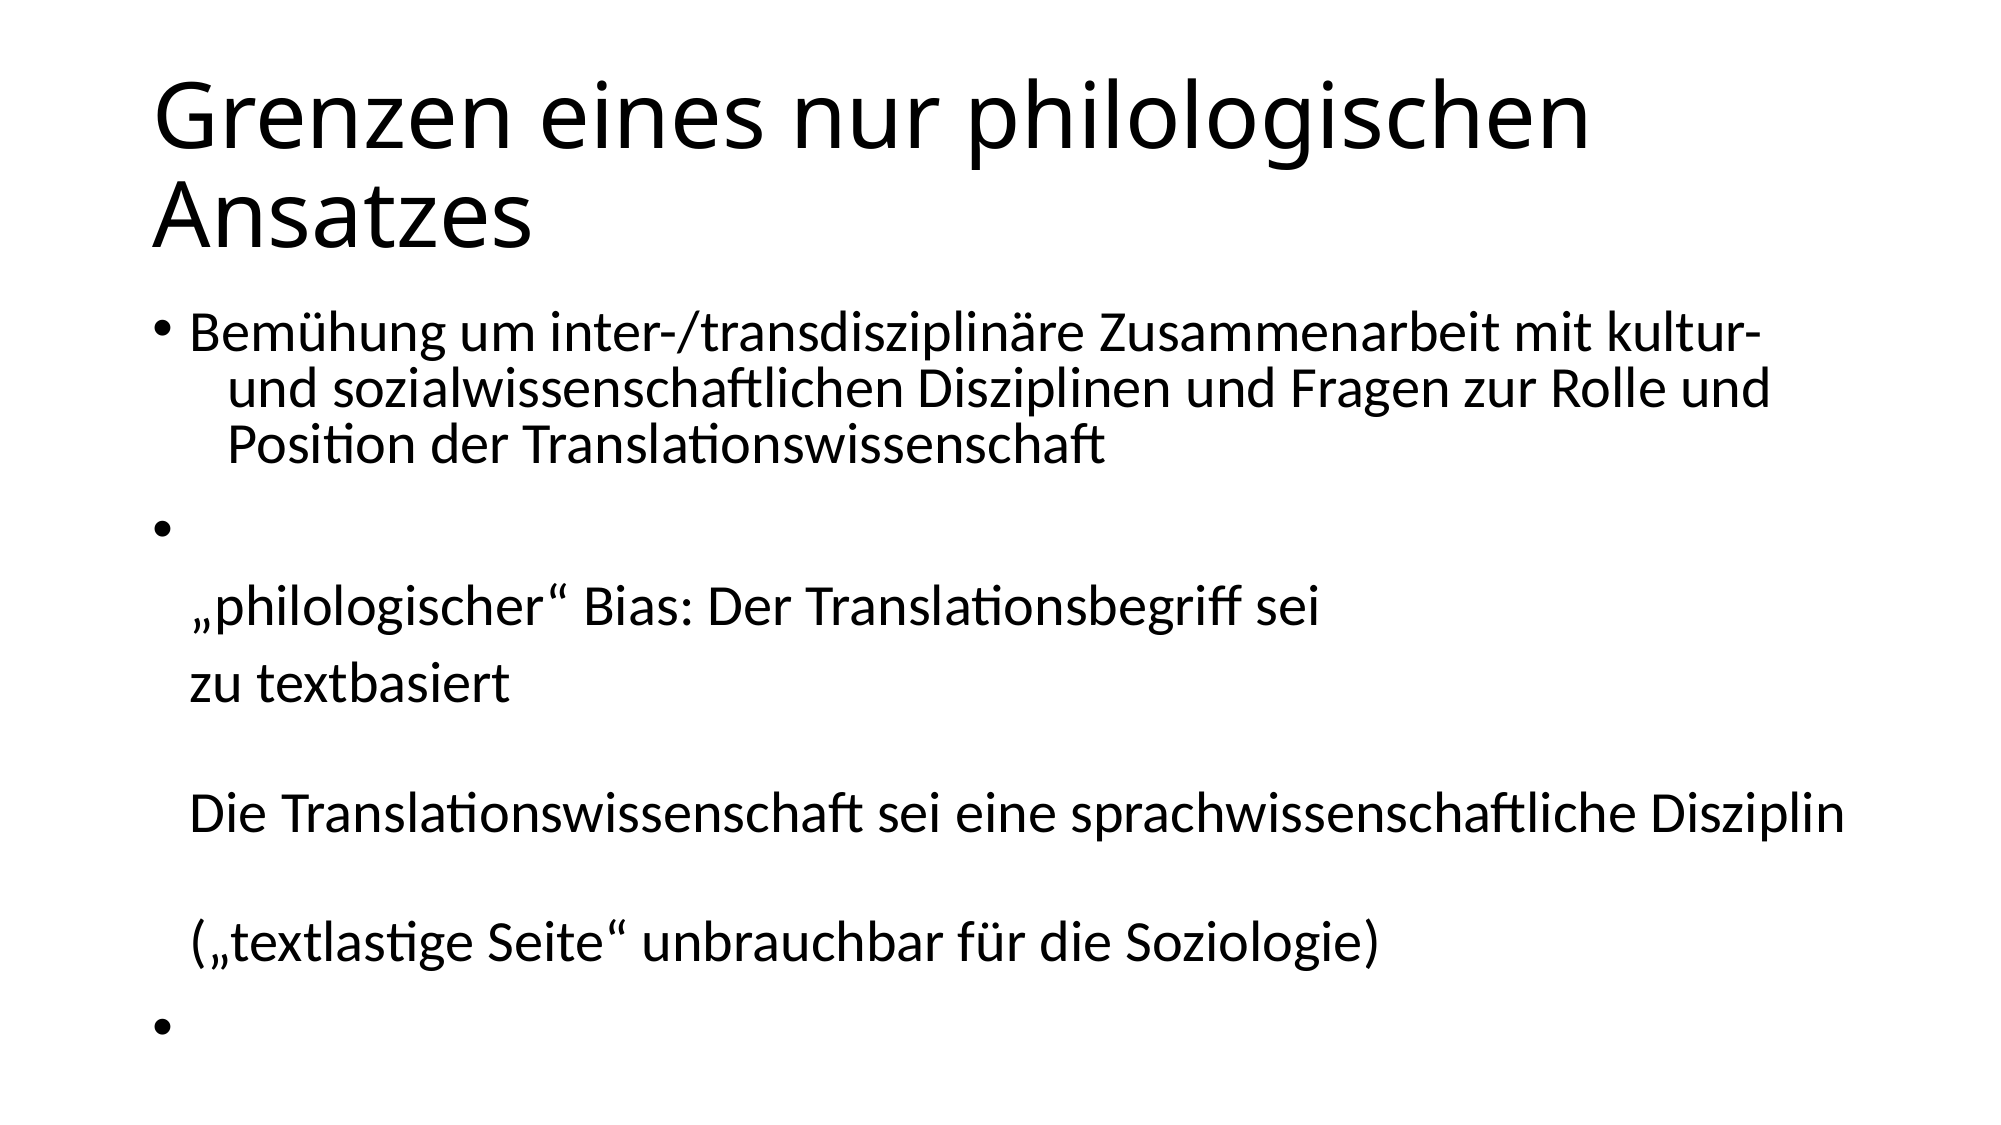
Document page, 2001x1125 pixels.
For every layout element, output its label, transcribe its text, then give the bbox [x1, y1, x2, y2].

list Bemühung um inter-/transdisziplinäre Zusammenarbeit mit kultur- und sozialwissenschaftlichen Disziplinen und Fragen zur Rolle und Position der Translationswissenschaft „philologischer“ Bias: Der Translationsbegriff sei zu textbasiert Die Translationswissenschaft sei eine sprachwissenschaftliche Disziplin („textlastige Seite“ unbrauchbar für die Soziologie) [137, 299, 1863, 1014]
title Grenzen eines nur philologischen Ansatzes [137, 59, 1863, 278]
